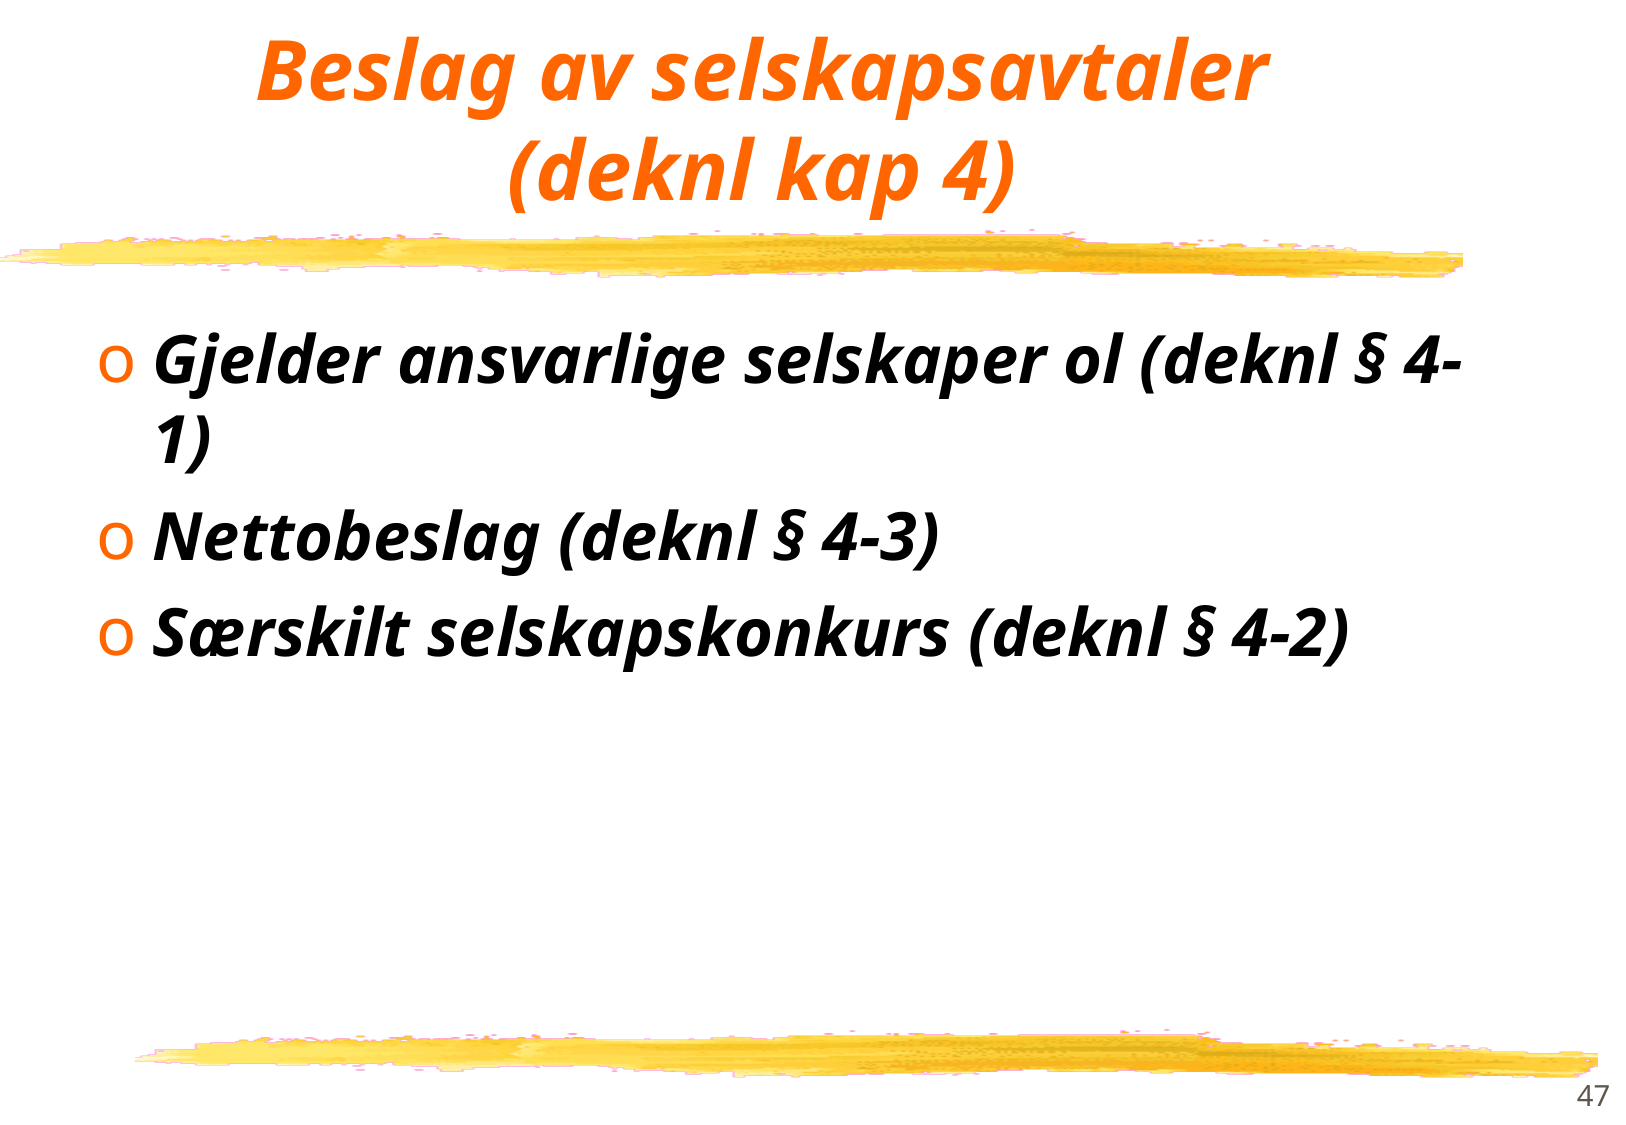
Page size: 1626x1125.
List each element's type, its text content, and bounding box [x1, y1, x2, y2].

title Beslag av selskapsavtaler (deknl kap 4) [72, 9, 1454, 225]
list Gjelder ansvarlige selskaper ol (deknl § 4-1) Nettobeslag (deknl § 4-3) Særskilt selskapskonkurs (deknl § 4-2) [81, 309, 1535, 1001]
text_box <number> [1516, 1050, 1626, 1125]
picture [0, 224, 1463, 288]
picture [135, 1024, 1598, 1088]
